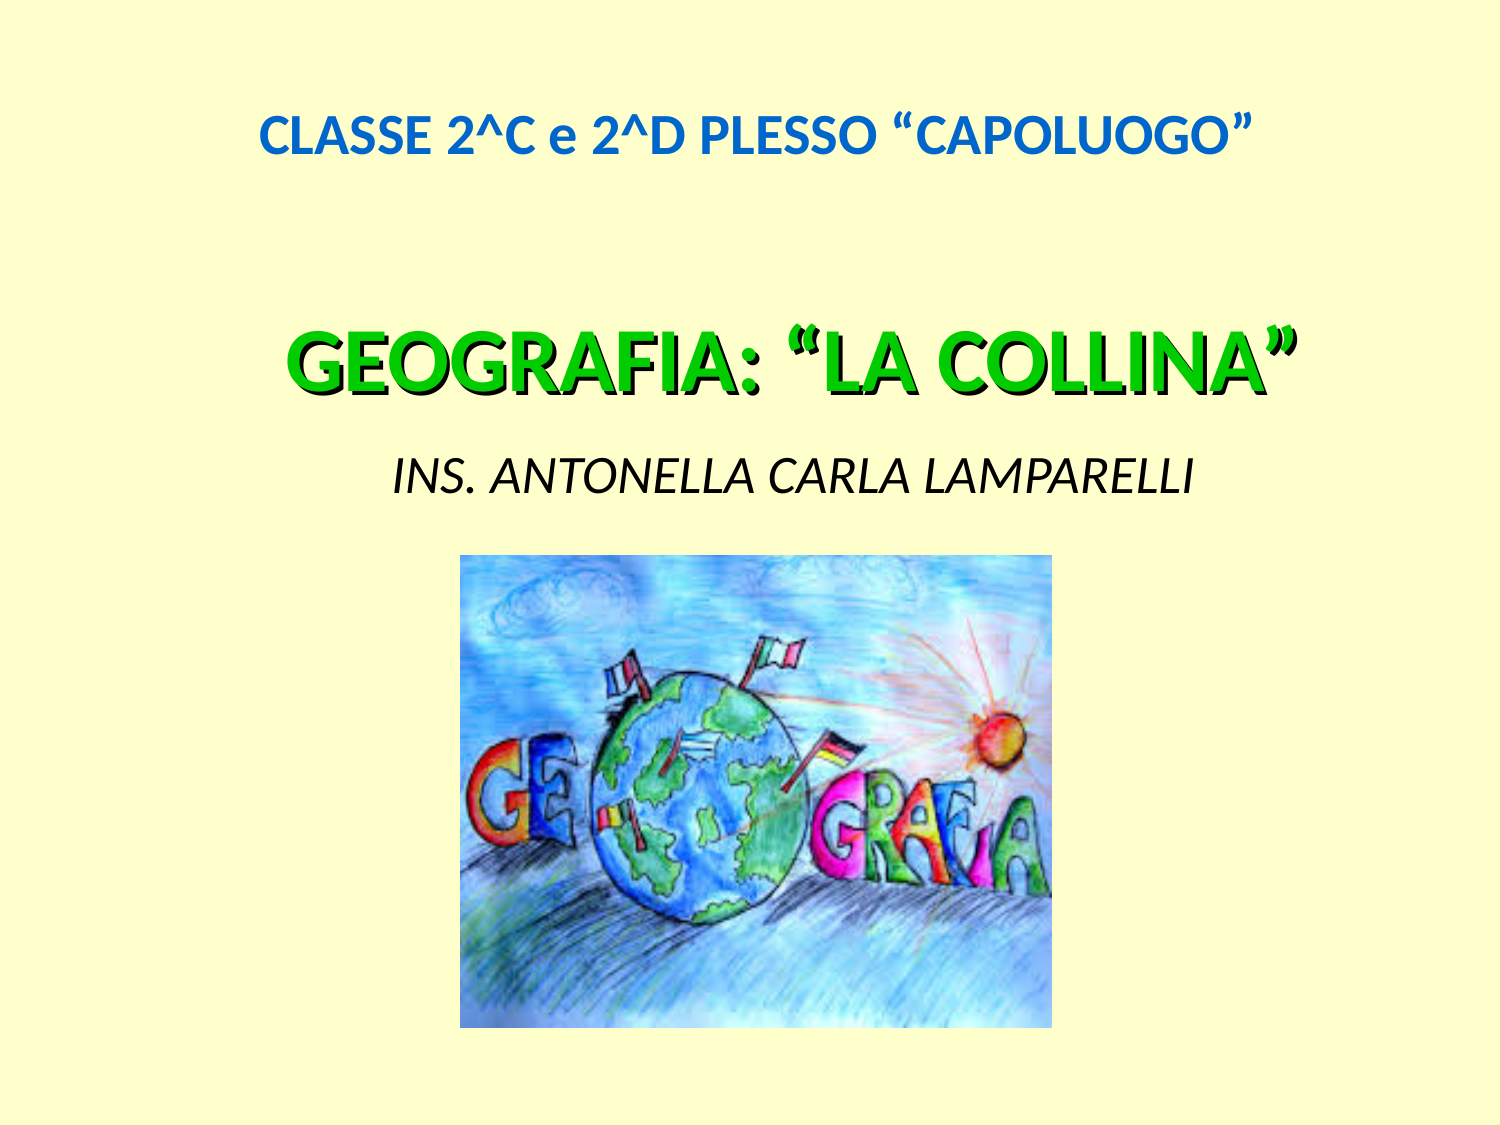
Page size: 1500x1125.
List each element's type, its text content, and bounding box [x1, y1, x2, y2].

title CLASSE 2^C e 2^D PLESSO “CAPOLUOGO” [82, 36, 1433, 212]
picture [460, 555, 1052, 1028]
list GEOGRAFIA: “LA COLLINA” INS. ANTONELLA CARLA LAMPARELLI [35, 212, 1496, 587]
